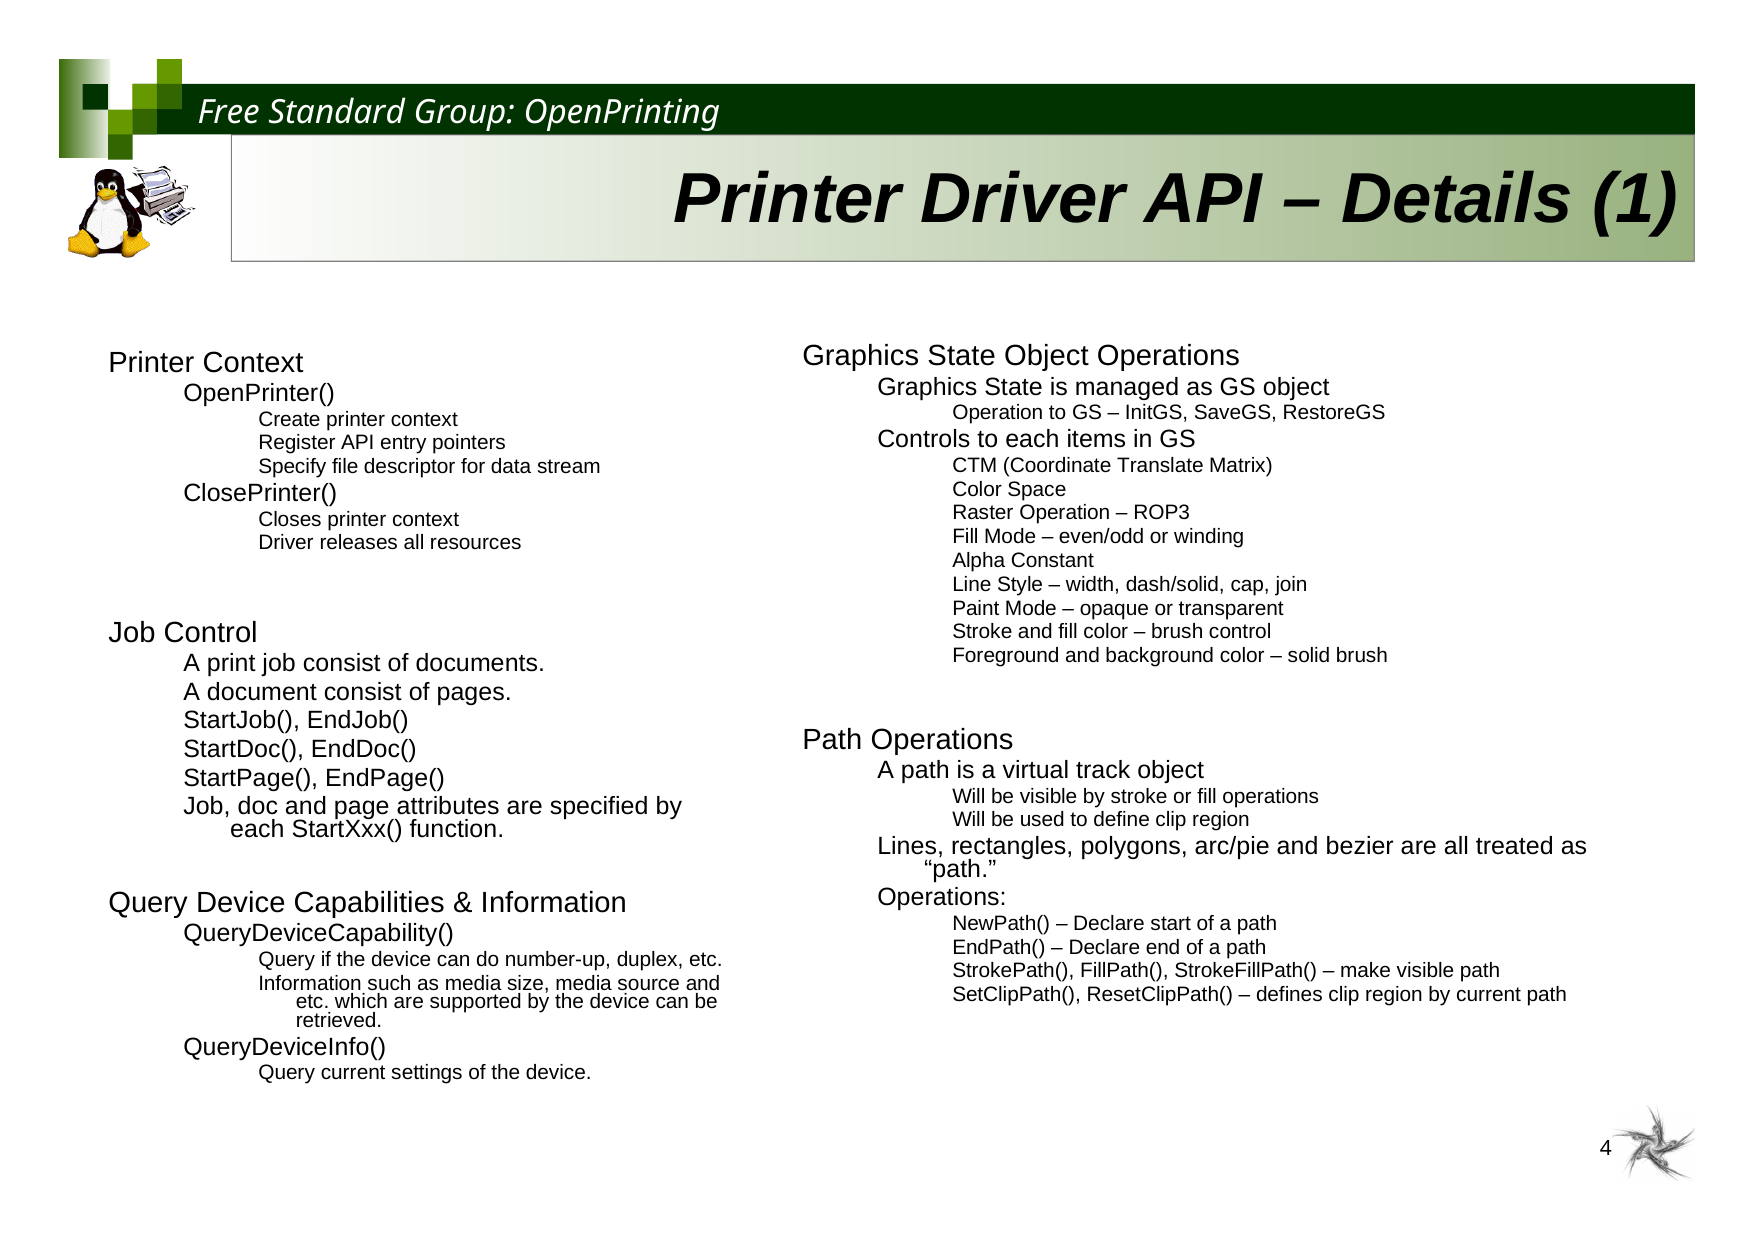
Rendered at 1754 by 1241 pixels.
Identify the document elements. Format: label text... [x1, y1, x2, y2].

list Printer Context OpenPrinter() Create printer context Register API entry pointers Specify file descriptor for data stream ClosePrinter() Closes printer context Driver releases all resources [93, 343, 754, 613]
text_box Graphics State Object Operations Graphics State is managed as GS object Operation to GS – InitGS, SaveGS, RestoreGS Controls to each items in GS CTM (Coordinate Translate Matrix) Color Space Raster Operation – ROP3 Fill Mode – even/odd or winding Alpha Constant Line Style – width, dash/solid, cap, join Paint Mode – opaque or transparent Stroke and fill color – brush control Foreground and background color – solid brush [787, 337, 1647, 608]
picture [59, 155, 204, 265]
picture [1612, 1105, 1695, 1181]
text_box Path Operations A path is a virtual track object Will be visible by stroke or fill operations Will be used to define clip region Lines, rectangles, polygons, arc/pie and bezier are all treated as “path.” Operations: NewPath() – Declare start of a path EndPath() – Declare end of a path StrokePath(), FillPath(), StrokeFillPath() – make visible path SetClipPath(), ResetClipPath() – defines clip region by current path [787, 720, 1661, 991]
title Printer Driver API – Details (1) [230, 134, 1695, 262]
text_box Query Device Capabilities & Information QueryDeviceCapability() Query if the device can do number-up, duplex, etc. Information such as media size, media source and etc. which are supported by the device can be retrieved. QueryDeviceInfo() Query current settings of the device. [93, 883, 754, 1155]
text_box Job Control A print job consist of documents. A document consist of pages. StartJob(), EndJob() StartDoc(), EndDoc() StartPage(), EndPage() Job, doc and page attributes are specified by each StartXxx() function. [93, 613, 754, 883]
